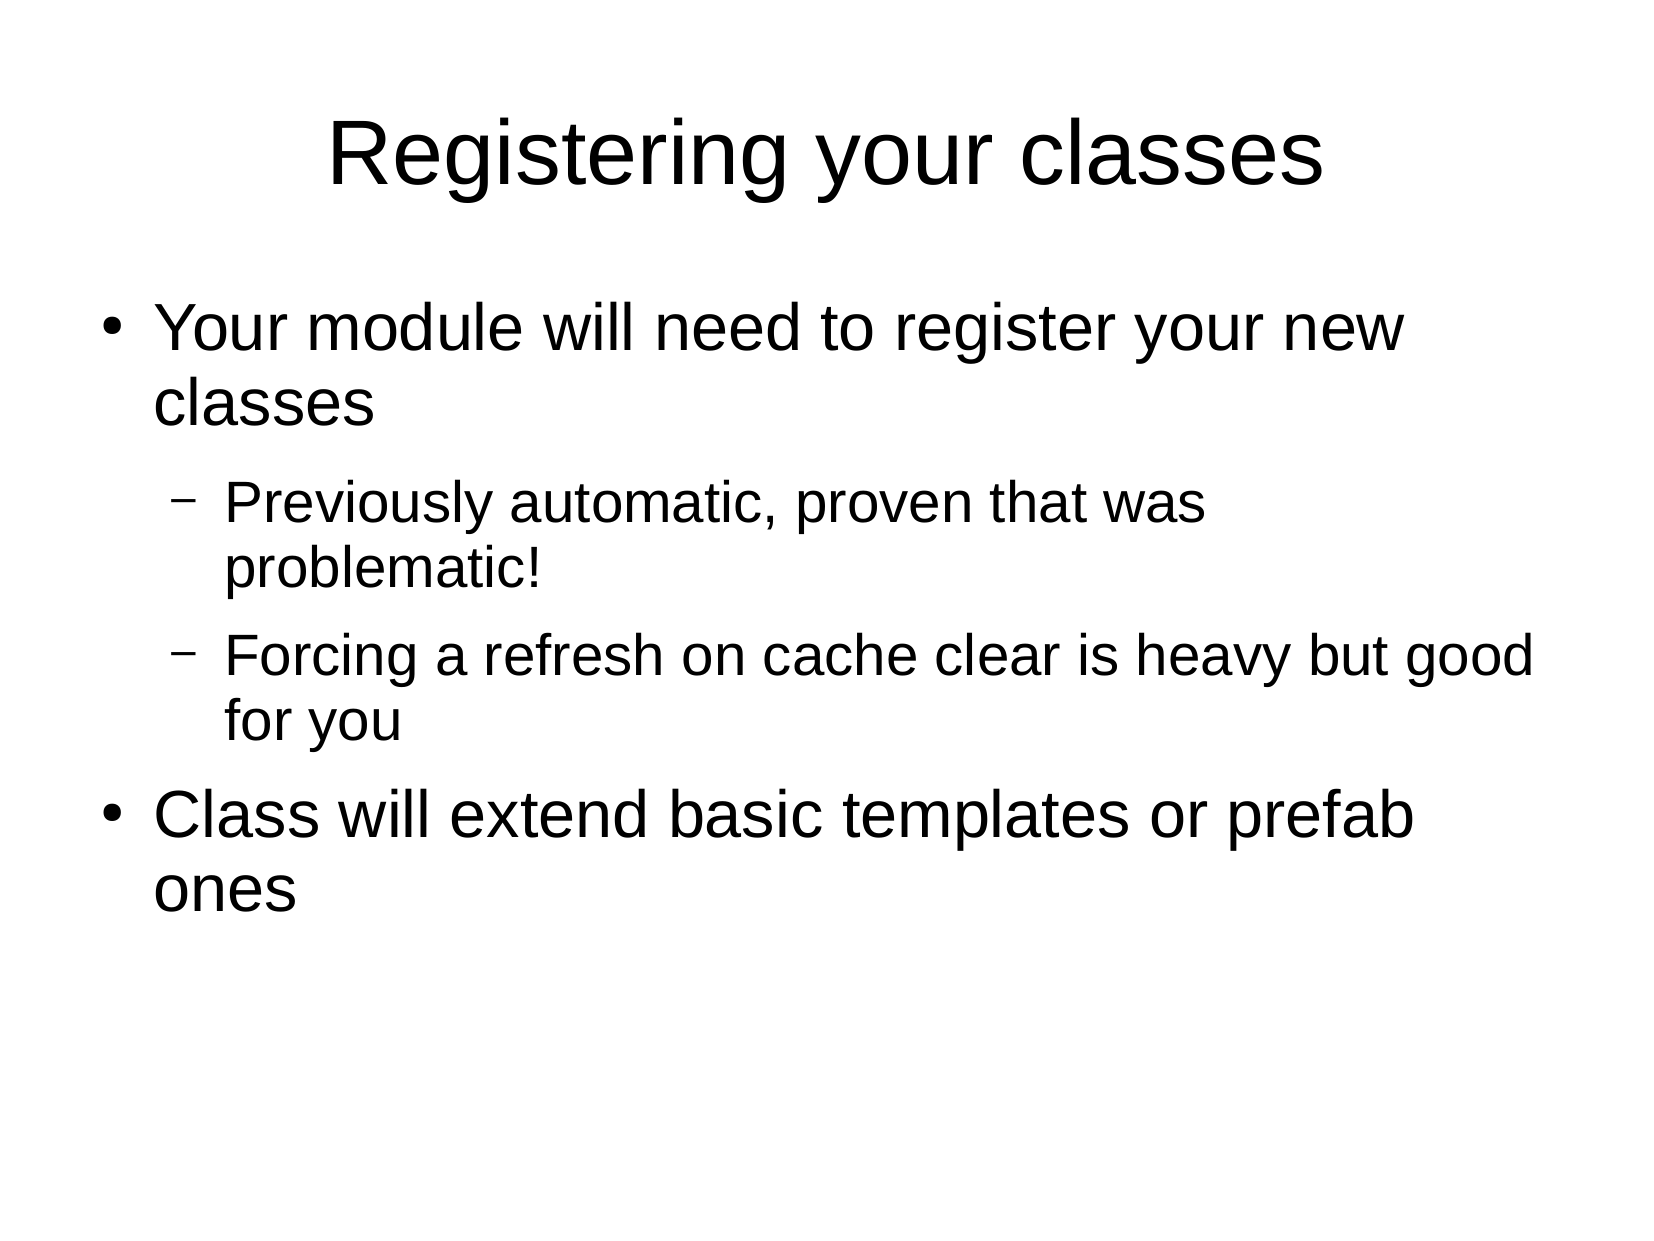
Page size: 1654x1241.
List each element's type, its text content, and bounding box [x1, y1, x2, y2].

title Registering your classes [82, 49, 1571, 257]
list Your module will need to register your new classes Previously automatic, proven that was problematic! Forcing a refresh on cache clear is heavy but good for you Class will extend basic templates or prefab ones [82, 290, 1538, 1010]
